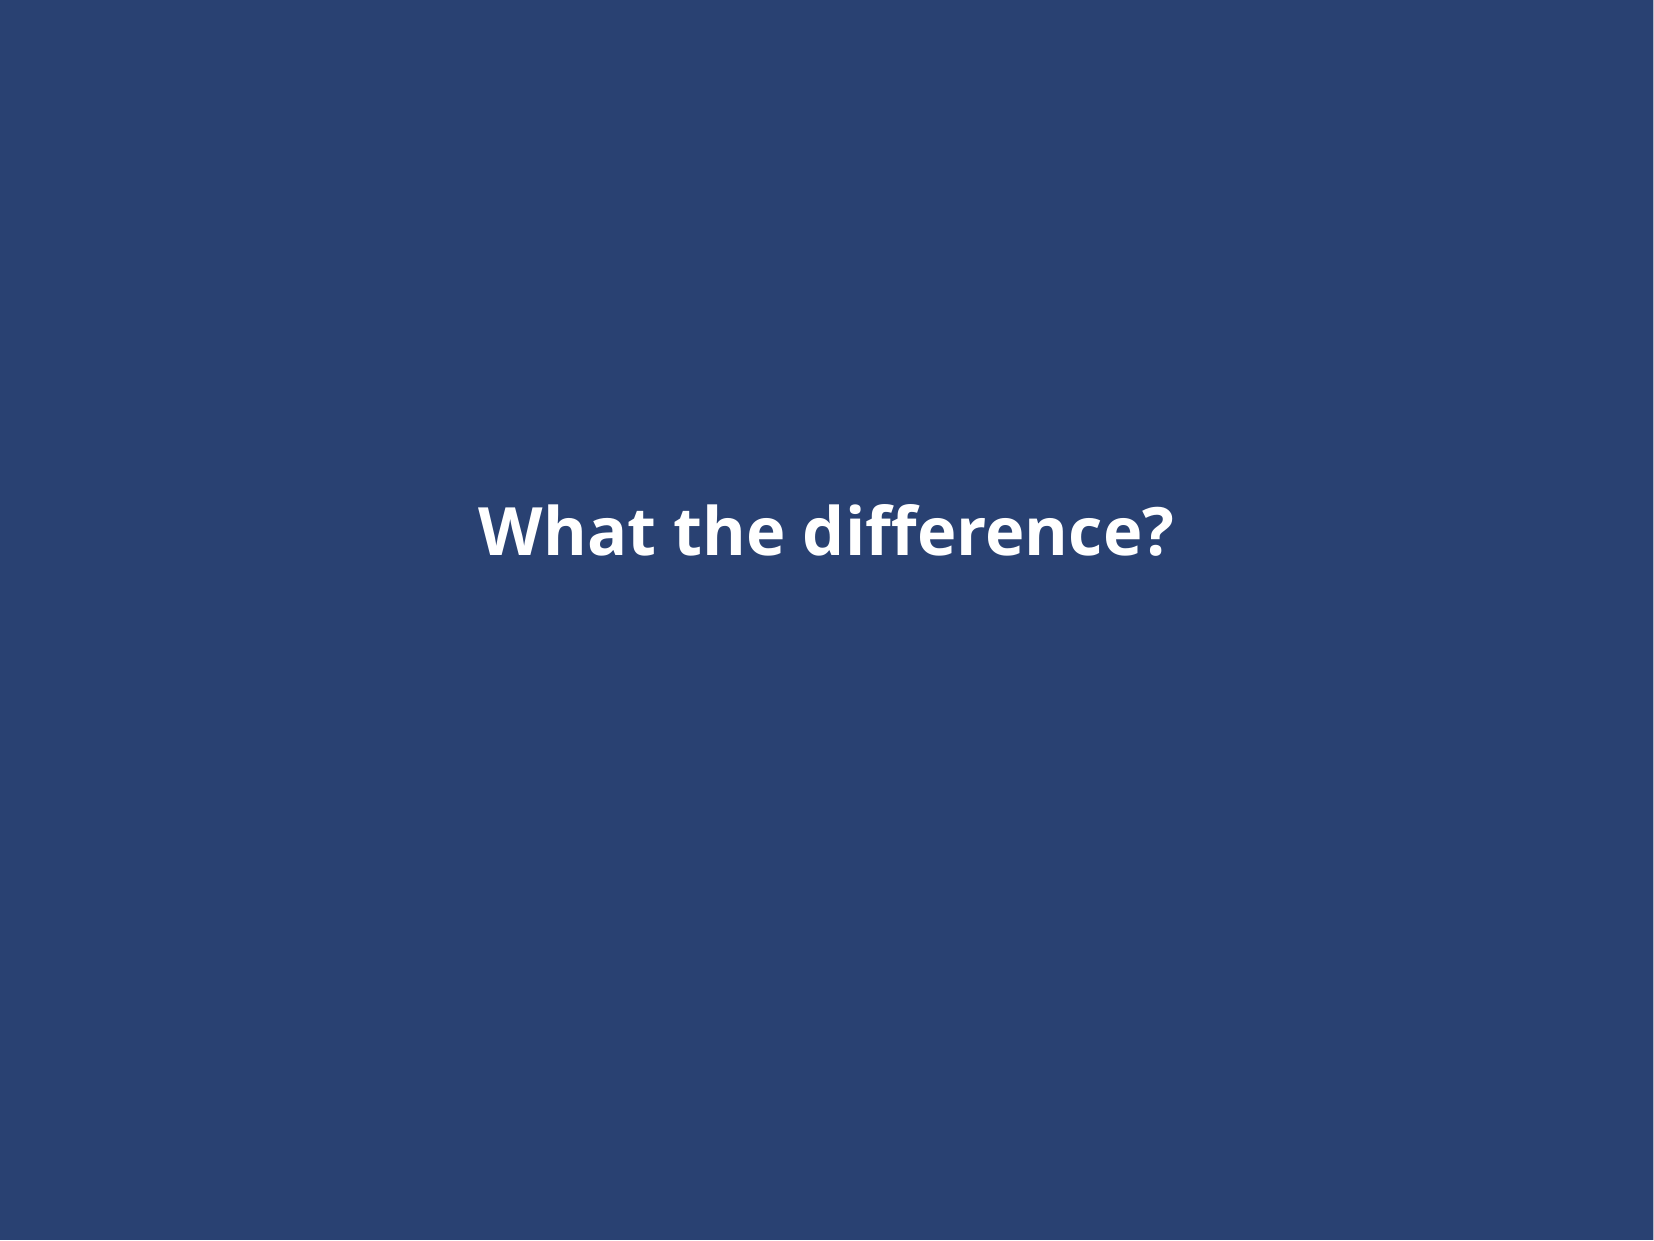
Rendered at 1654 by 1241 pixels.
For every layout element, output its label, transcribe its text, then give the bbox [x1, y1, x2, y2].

subtitle What the difference? [82, 49, 1571, 1109]
